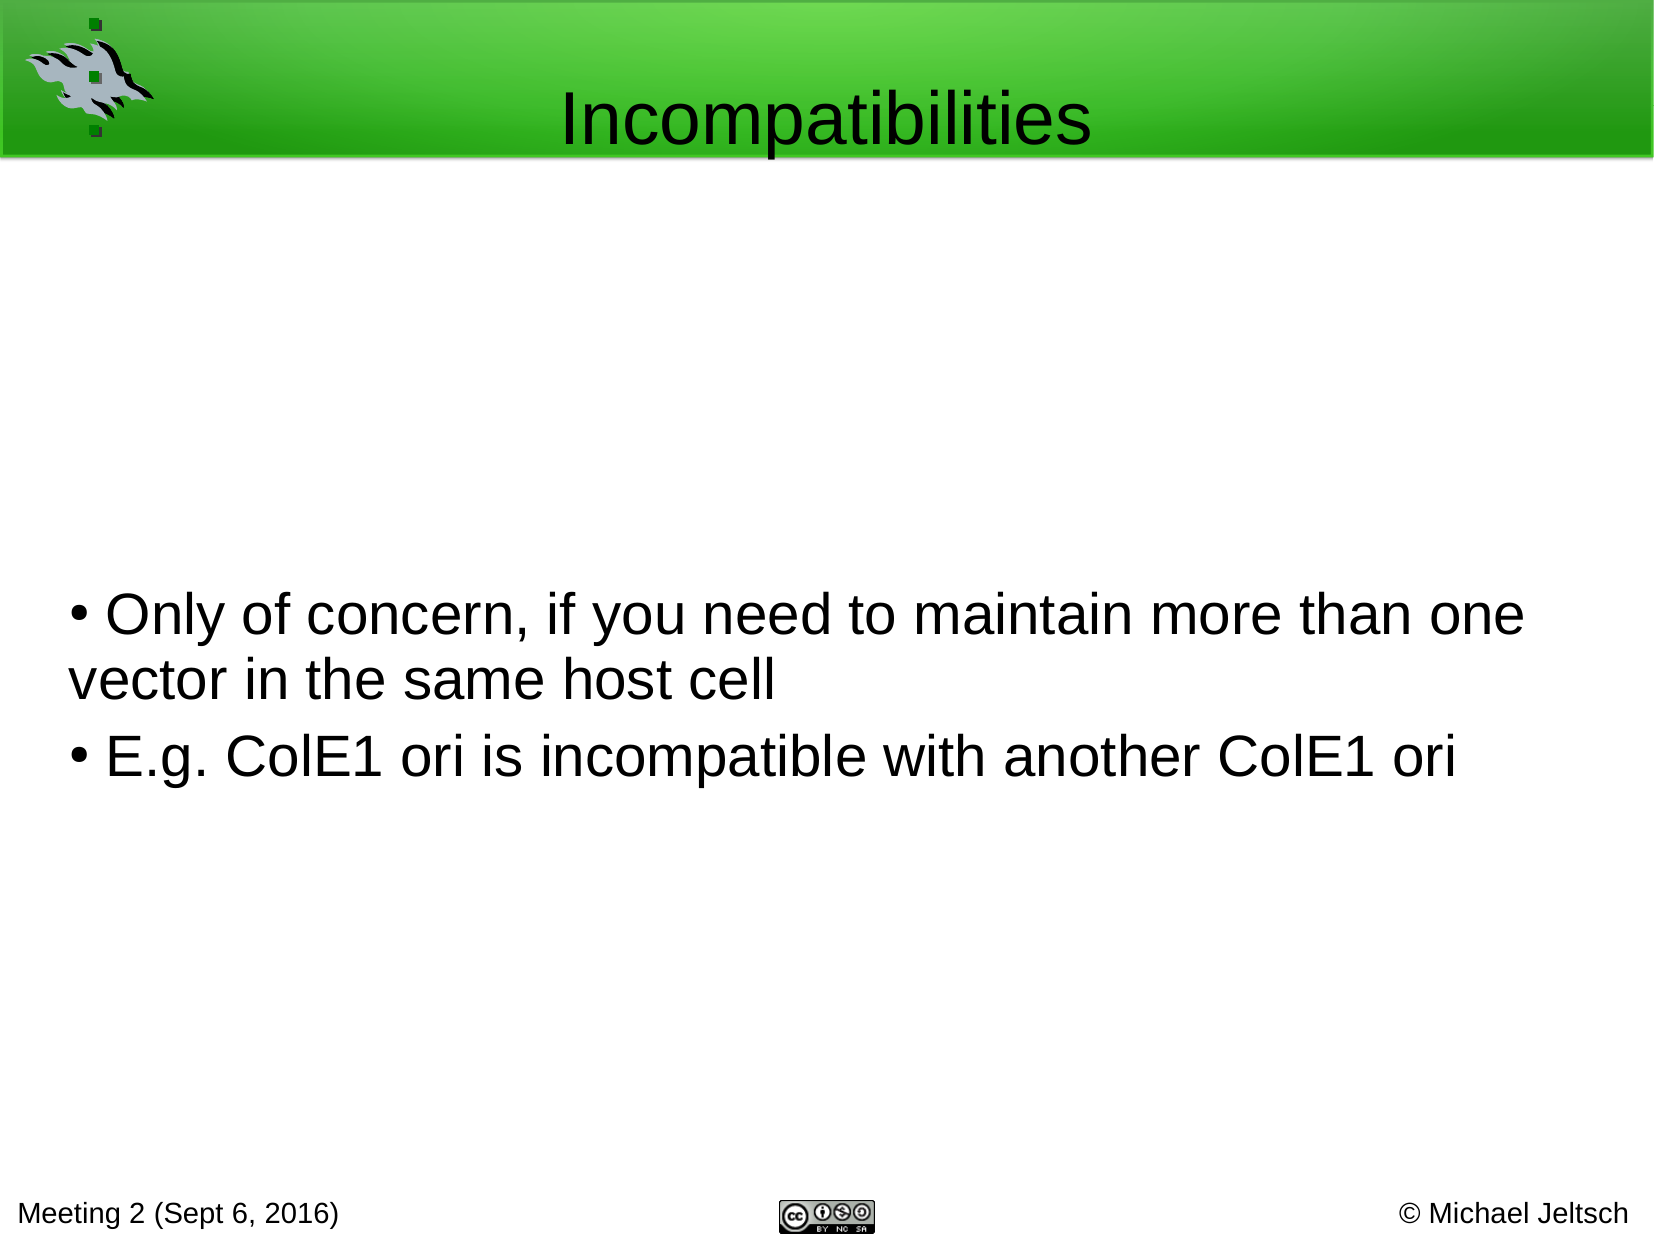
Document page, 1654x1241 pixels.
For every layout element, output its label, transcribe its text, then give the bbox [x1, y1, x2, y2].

subtitle Only of concern, if you need to maintain more than one vector in the same host cell E.g. ColE1 ori is incompatible with another ColE1 ori [68, 325, 1605, 1045]
picture [779, 1200, 875, 1234]
title Incompatibilities [82, 47, 1571, 189]
